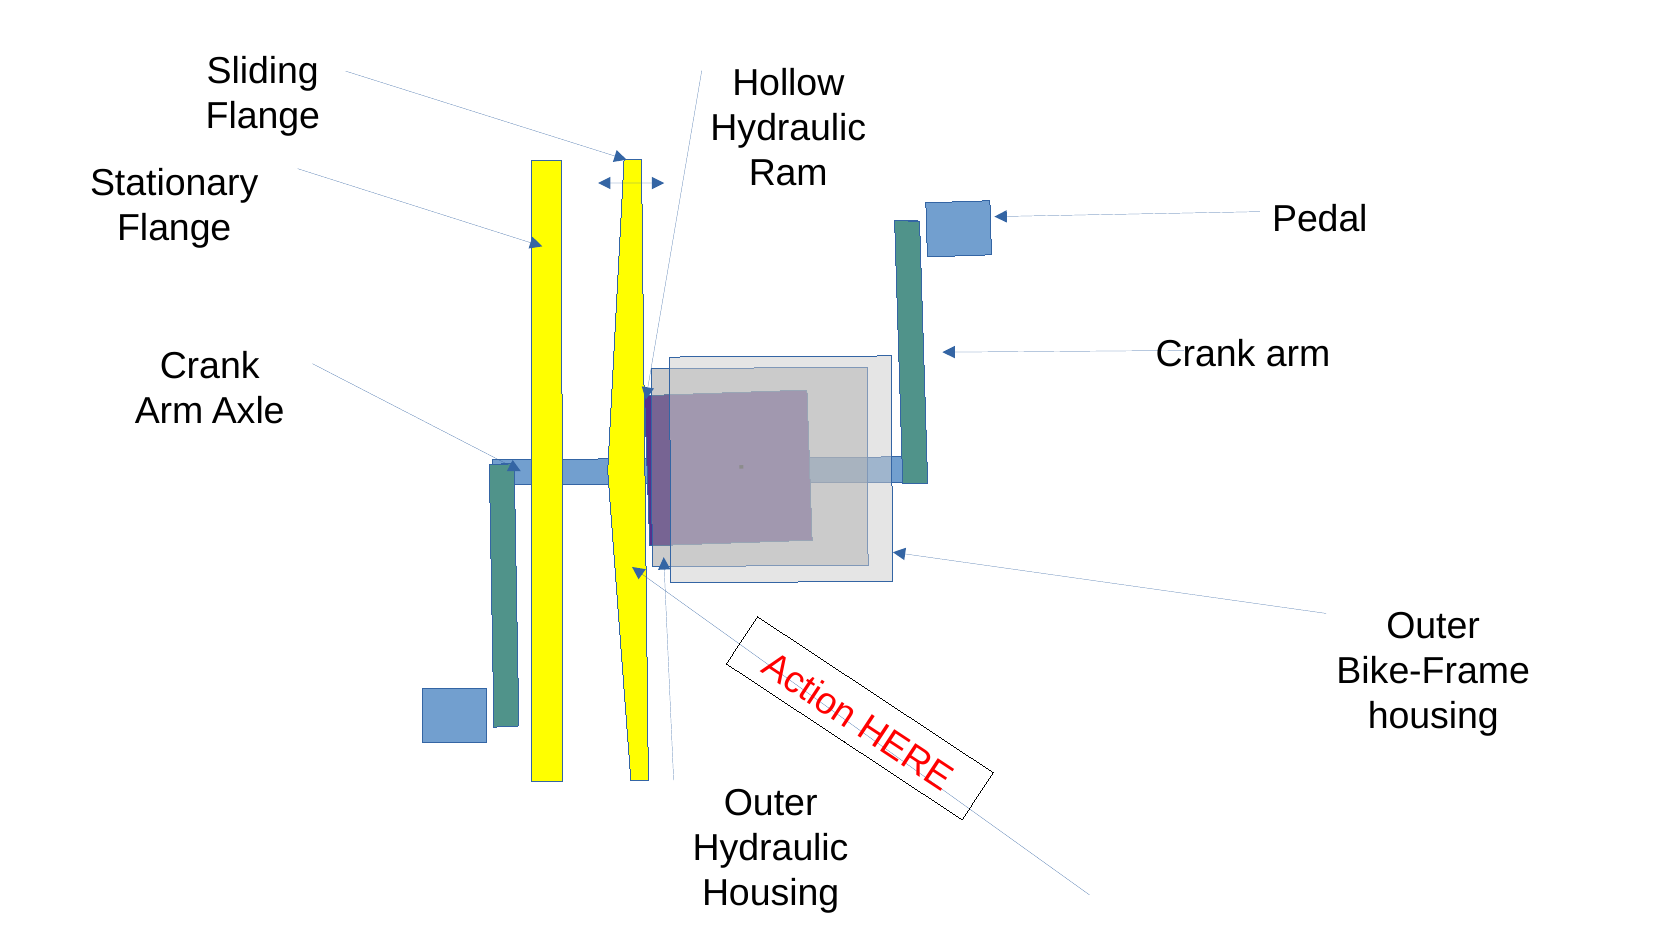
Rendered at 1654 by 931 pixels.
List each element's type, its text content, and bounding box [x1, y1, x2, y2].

text_box Crank Arm Axle [107, 333, 312, 433]
text_box [532, 160, 649, 782]
text_box [652, 368, 670, 567]
text_box [489, 459, 531, 728]
text_box [422, 688, 487, 743]
text_box Outer Bike-Frame housing [1306, 593, 1561, 735]
text_box . [645, 395, 652, 546]
text_box [622, 159, 642, 182]
text_box Crank arm [1140, 322, 1346, 379]
text_box [493, 459, 502, 464]
text_box Outer Hydraulic Housing [668, 770, 873, 912]
text_box Action HERE [726, 616, 994, 820]
text_box [500, 459, 512, 463]
text_box Hollow Hydraulic Ram [685, 50, 891, 191]
text_box Pedal [1217, 186, 1422, 243]
text_box Sliding Flange [160, 38, 365, 138]
text_box [925, 200, 992, 257]
text_box [670, 221, 928, 583]
text_box Stationary Flange [71, 150, 277, 250]
